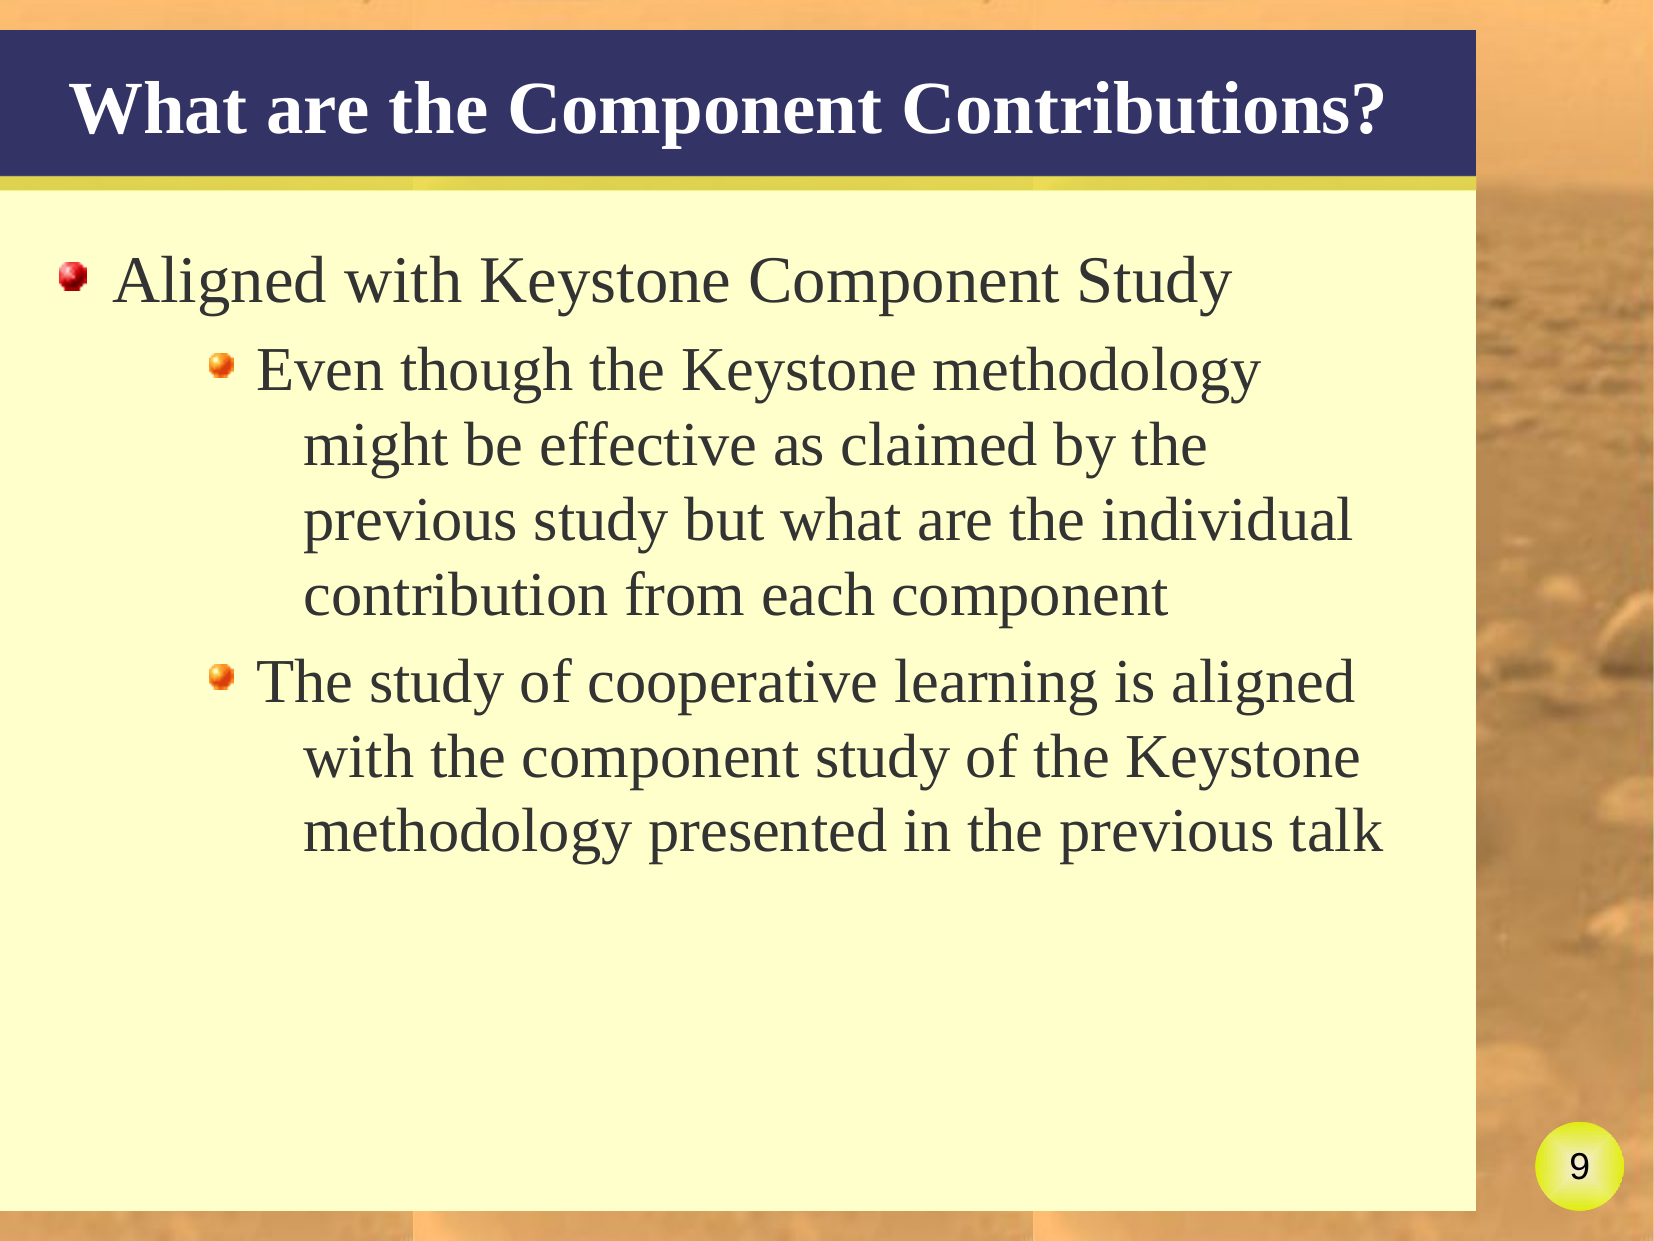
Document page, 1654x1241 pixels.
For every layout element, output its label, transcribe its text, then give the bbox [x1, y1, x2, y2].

list Aligned with Keystone Component Study Even though the Keystone methodology might be effective as claimed by the previous study but what are the individual contribution from each component The study of cooperative learning is aligned with the component study of the Keystone methodology presented in the previous talk [59, 236, 1418, 1182]
title What are the Component Contributions? [29, 59, 1447, 148]
